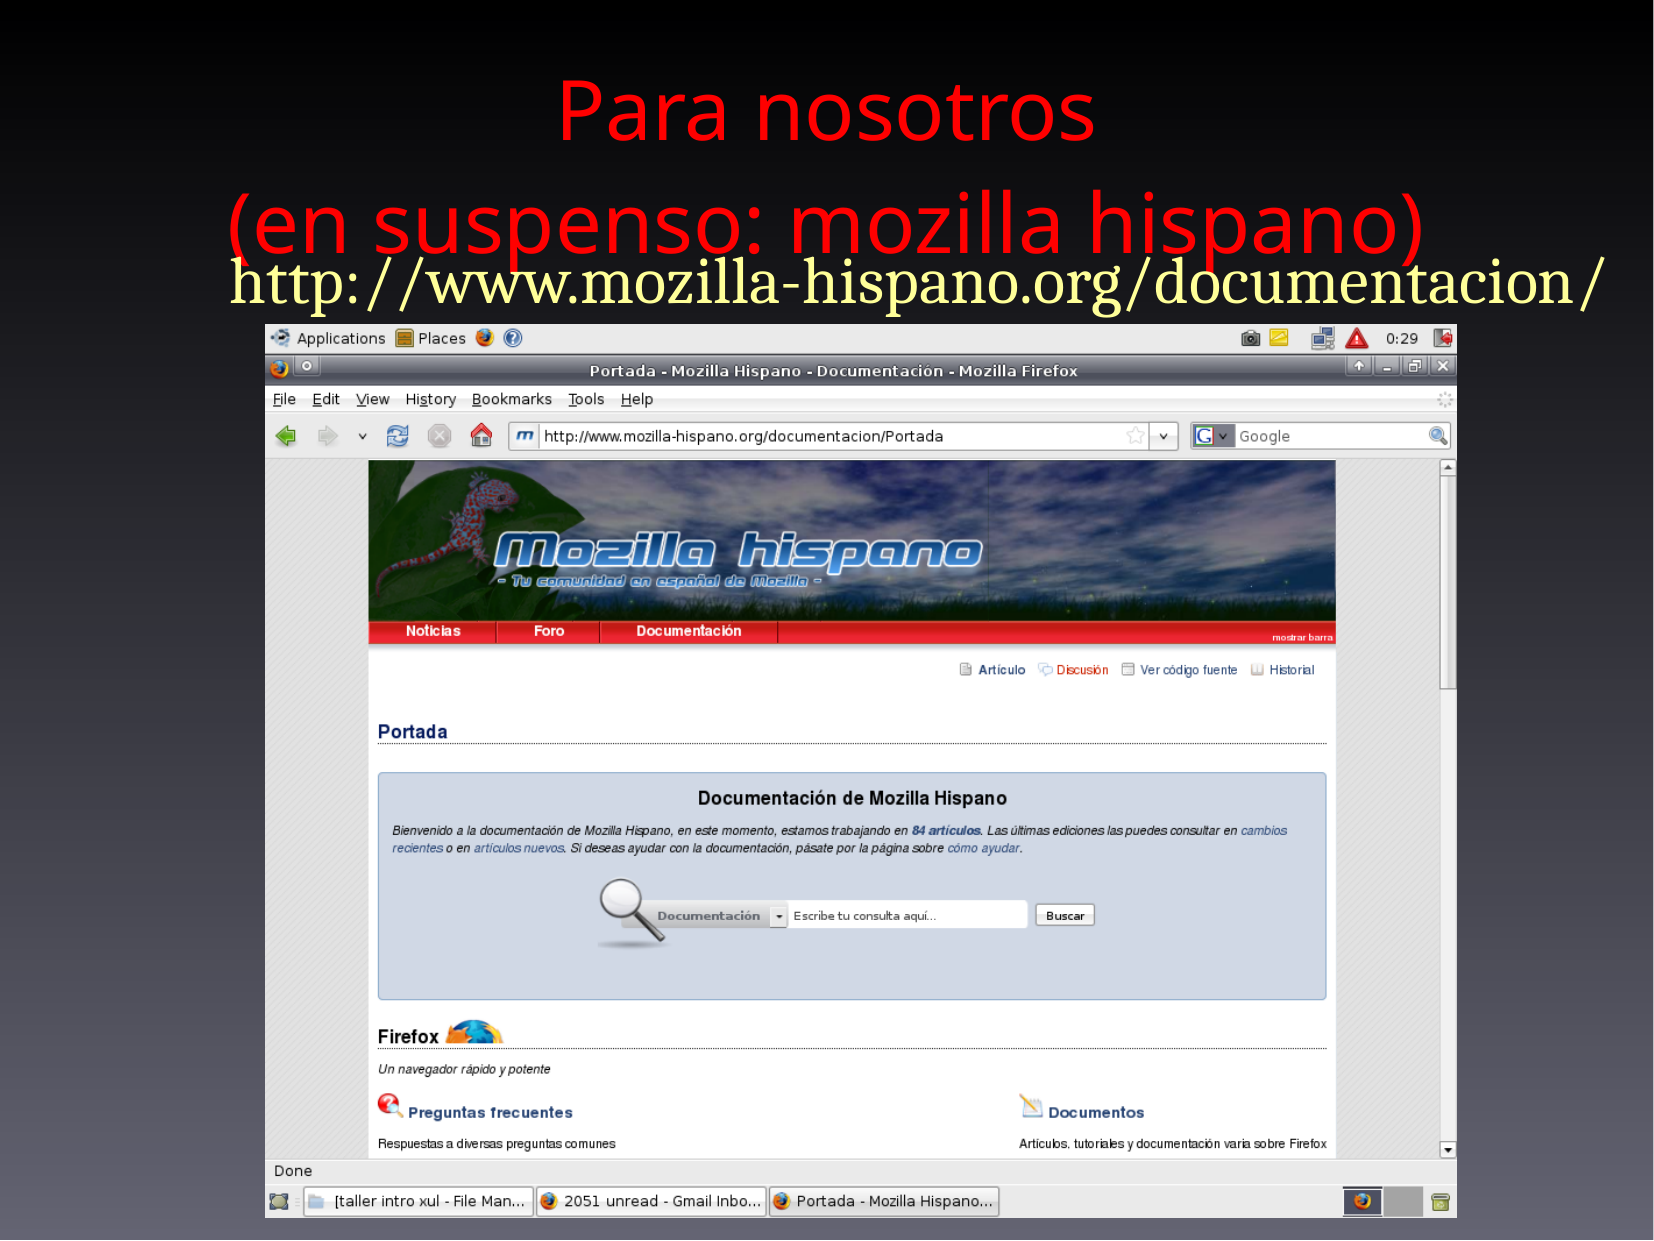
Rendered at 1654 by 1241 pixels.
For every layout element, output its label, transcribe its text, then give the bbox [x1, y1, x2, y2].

title Para nosotros (en suspenso: mozilla hispano) [29, 61, 1625, 236]
text_box http://www.mozilla-hispano.org/documentacion/ [0, 236, 1625, 408]
picture [265, 324, 1457, 1219]
